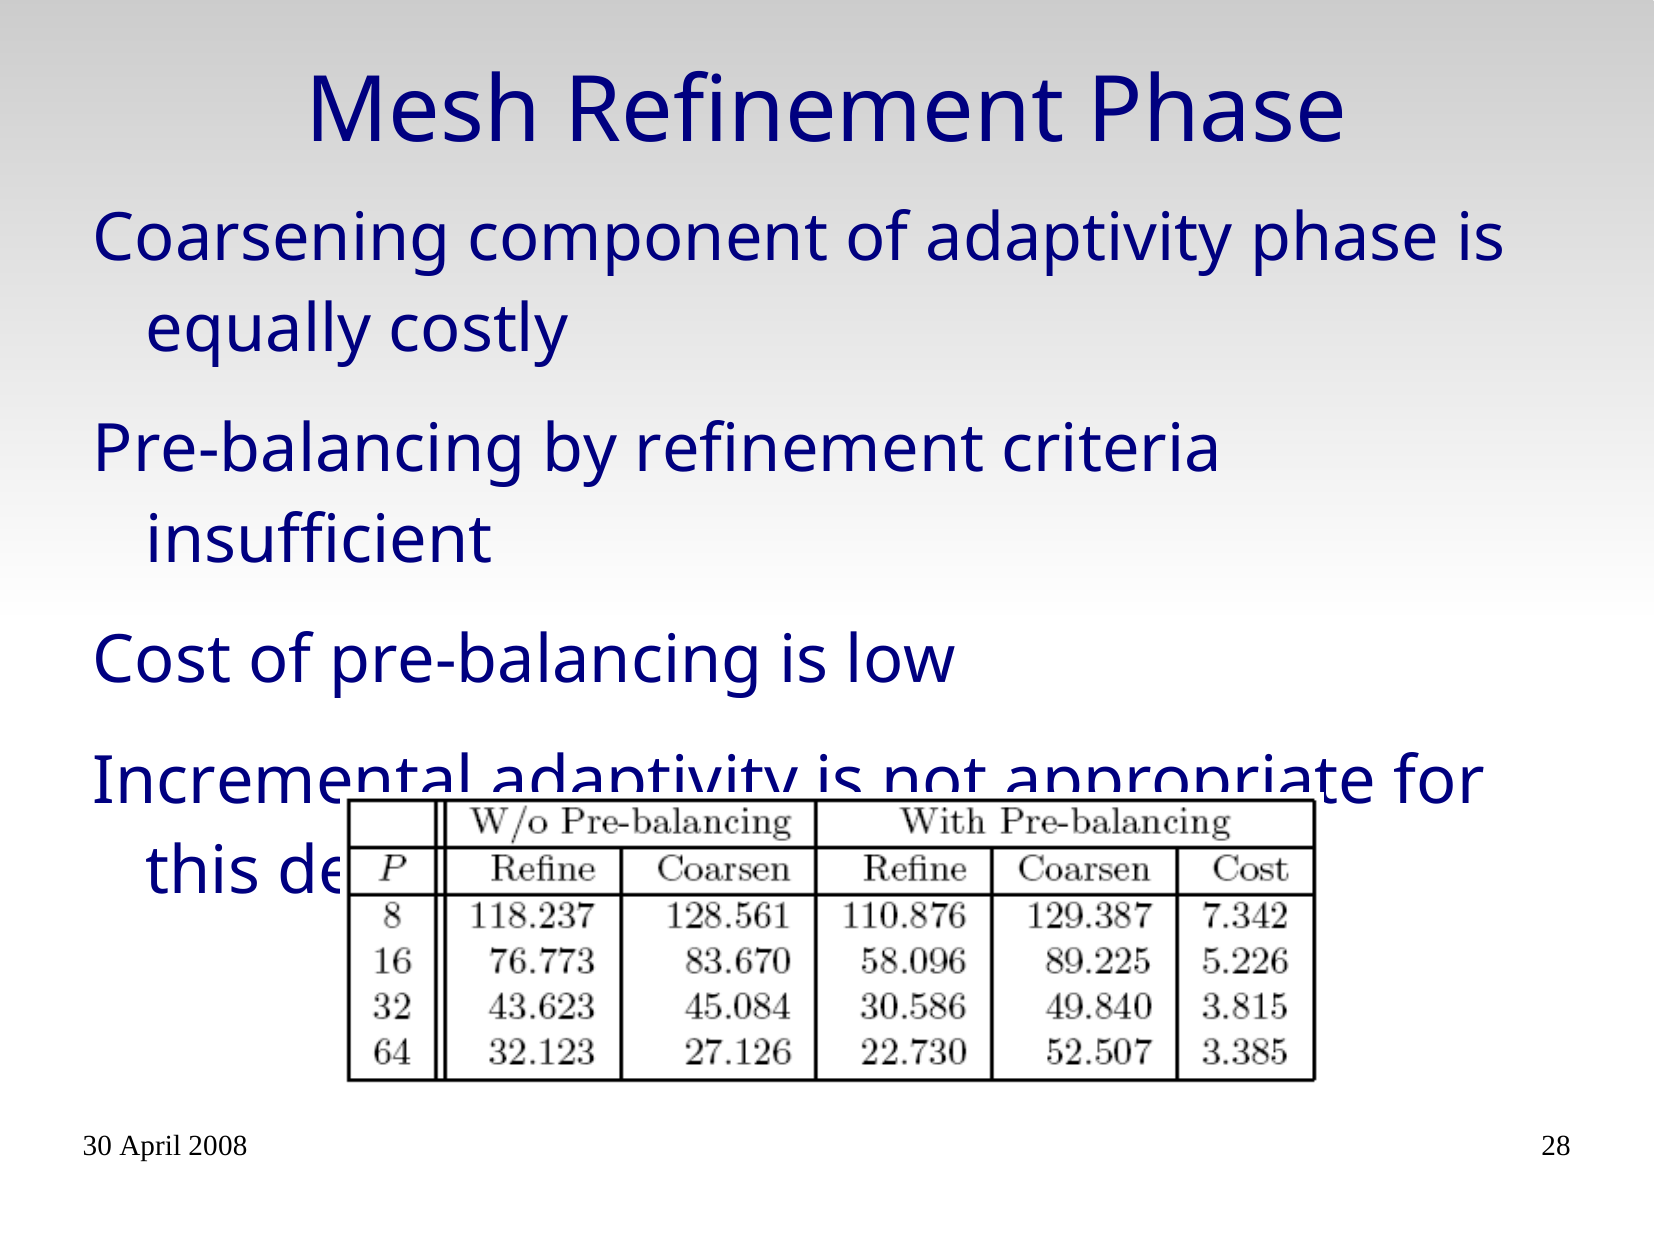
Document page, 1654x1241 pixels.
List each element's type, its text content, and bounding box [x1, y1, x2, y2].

title Mesh Refinement Phase [82, 2, 1571, 210]
picture [340, 792, 1324, 1091]
list Coarsening component of adaptivity phase is equally costly Pre-balancing by refinement criteria insufficient Cost of pre-balancing is low Incremental adaptivity is not appropriate for this degree of mesh modification [75, 189, 1564, 994]
